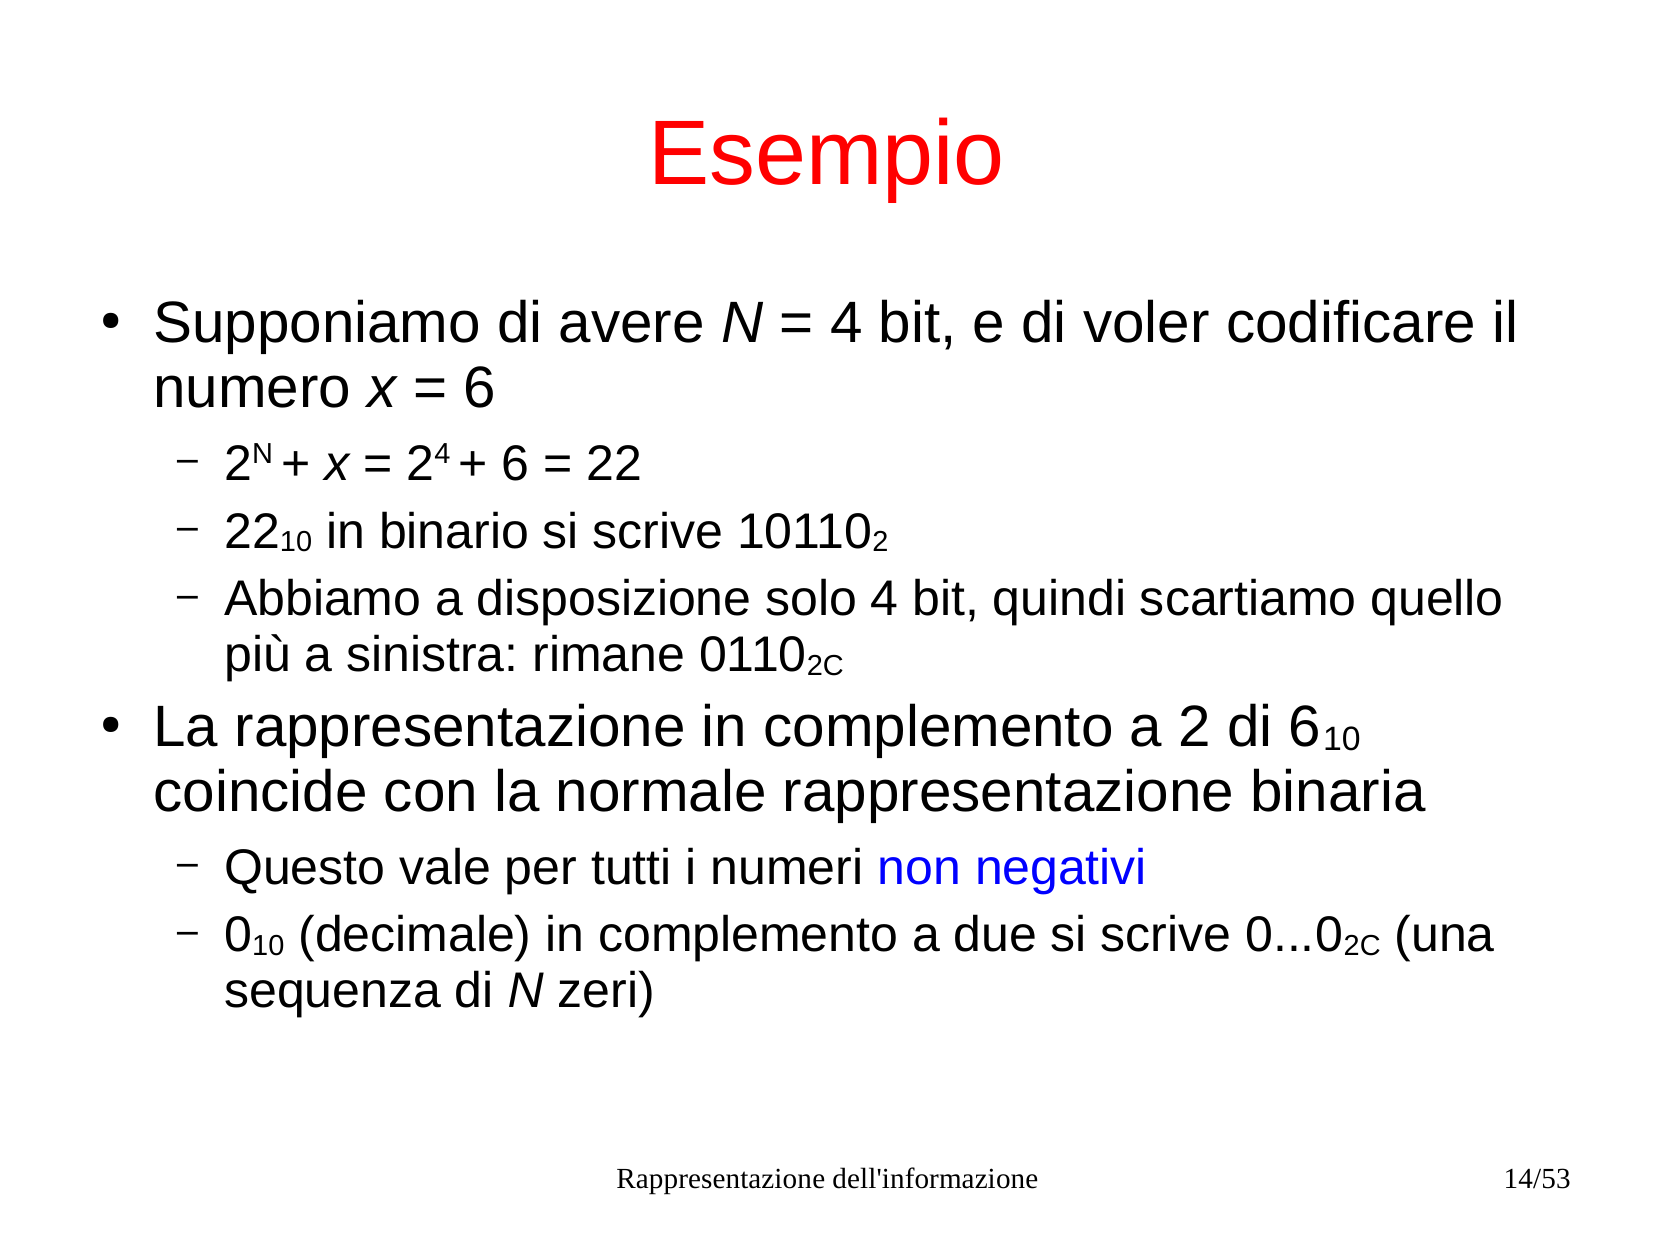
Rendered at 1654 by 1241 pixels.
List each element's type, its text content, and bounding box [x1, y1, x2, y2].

list Supponiamo di avere N = 4 bit, e di voler codificare il numero x = 6 2N + x = 24 + 6 = 22 2210 in binario si scrive 101102 Abbiamo a disposizione solo 4 bit, quindi scartiamo quello più a sinistra: rimane 01102C La rappresentazione in complemento a 2 di 610 coincide con la normale rappresentazione binaria Questo vale per tutti i numeri non negativi 010 (decimale) in complemento a due si scrive 0...02C (una sequenza di N zeri) [82, 290, 1571, 1109]
title Esempio [82, 49, 1571, 257]
